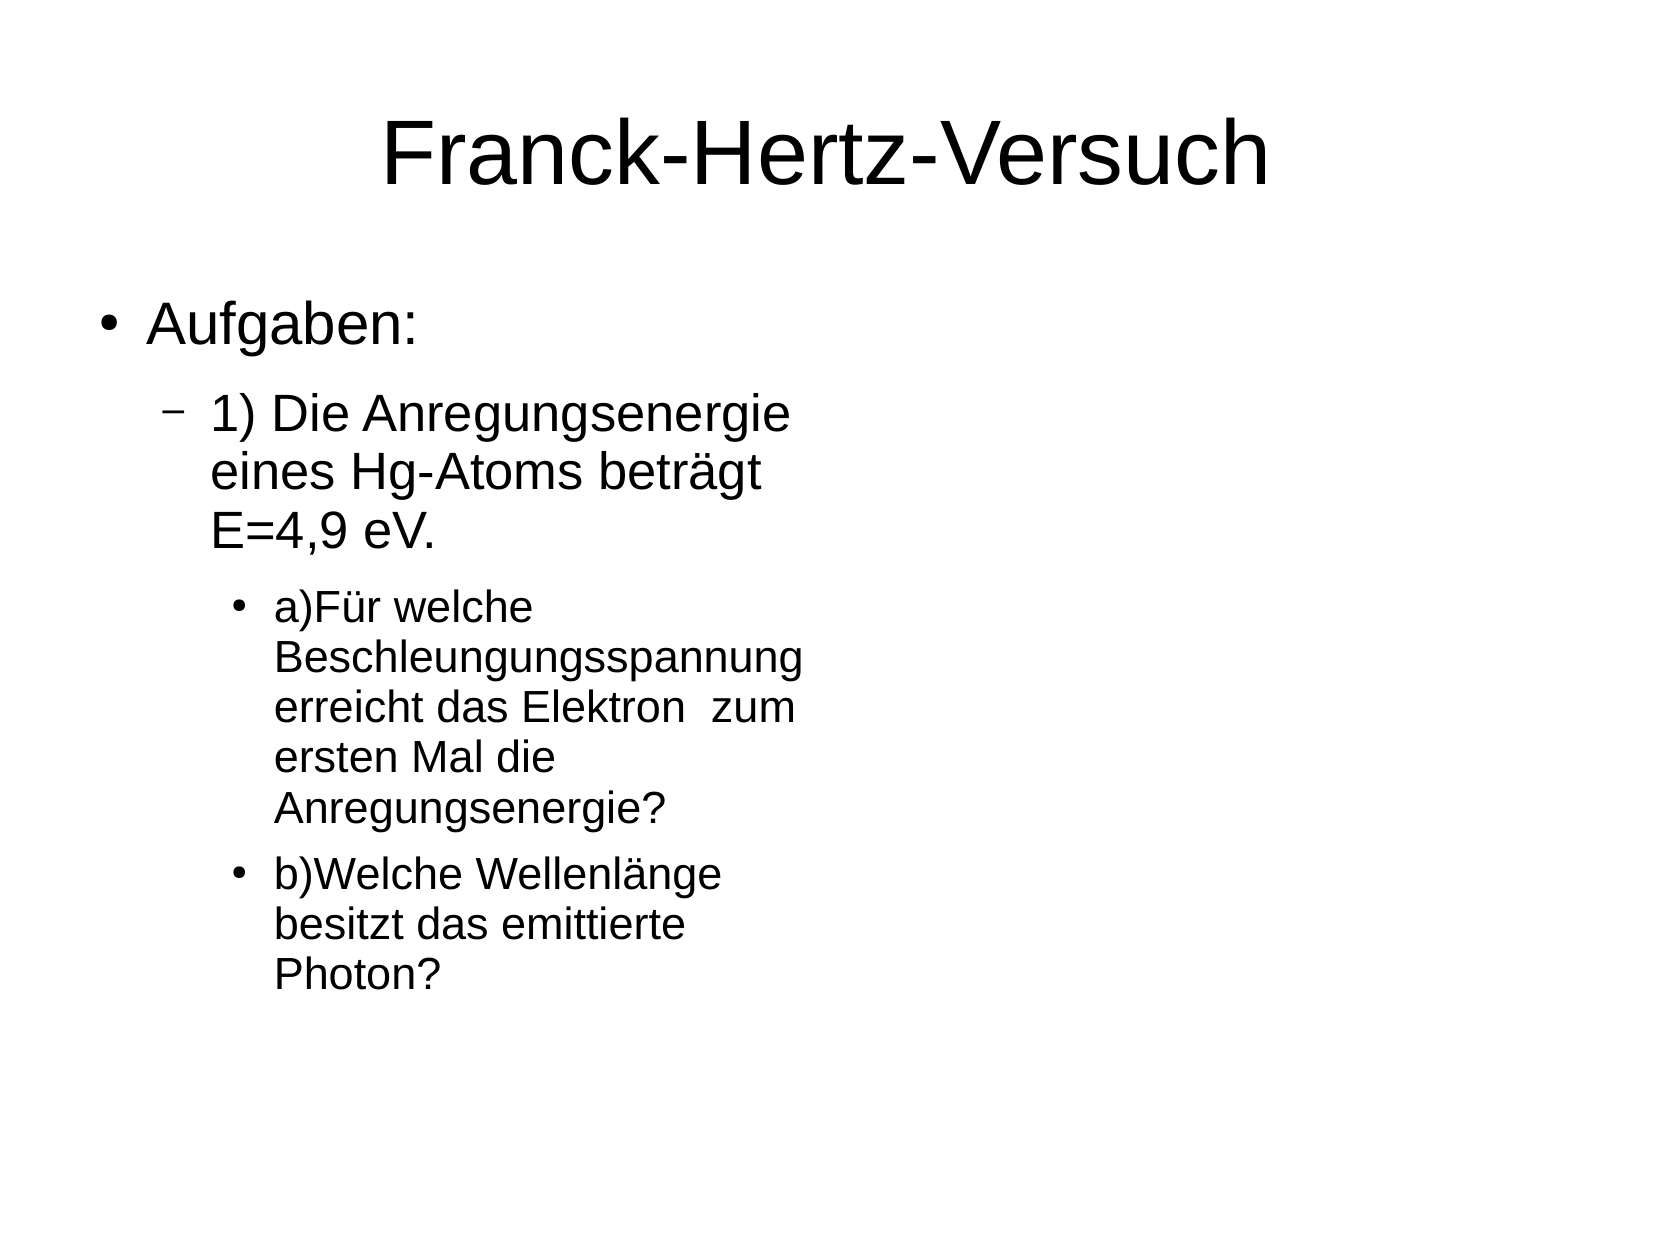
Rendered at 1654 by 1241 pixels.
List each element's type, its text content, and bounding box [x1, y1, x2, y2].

list Aufgaben: 1) Die Anregungsenergie eines Hg-Atoms beträgt E=4,9 eV. a)Für welche Beschleungungsspannung erreicht das Elektron zum ersten Mal die Anregungsenergie? b)Welche Wellenlänge besitzt das emittierte Photon? [82, 290, 809, 1010]
title Franck-Hertz-Versuch [82, 49, 1571, 257]
